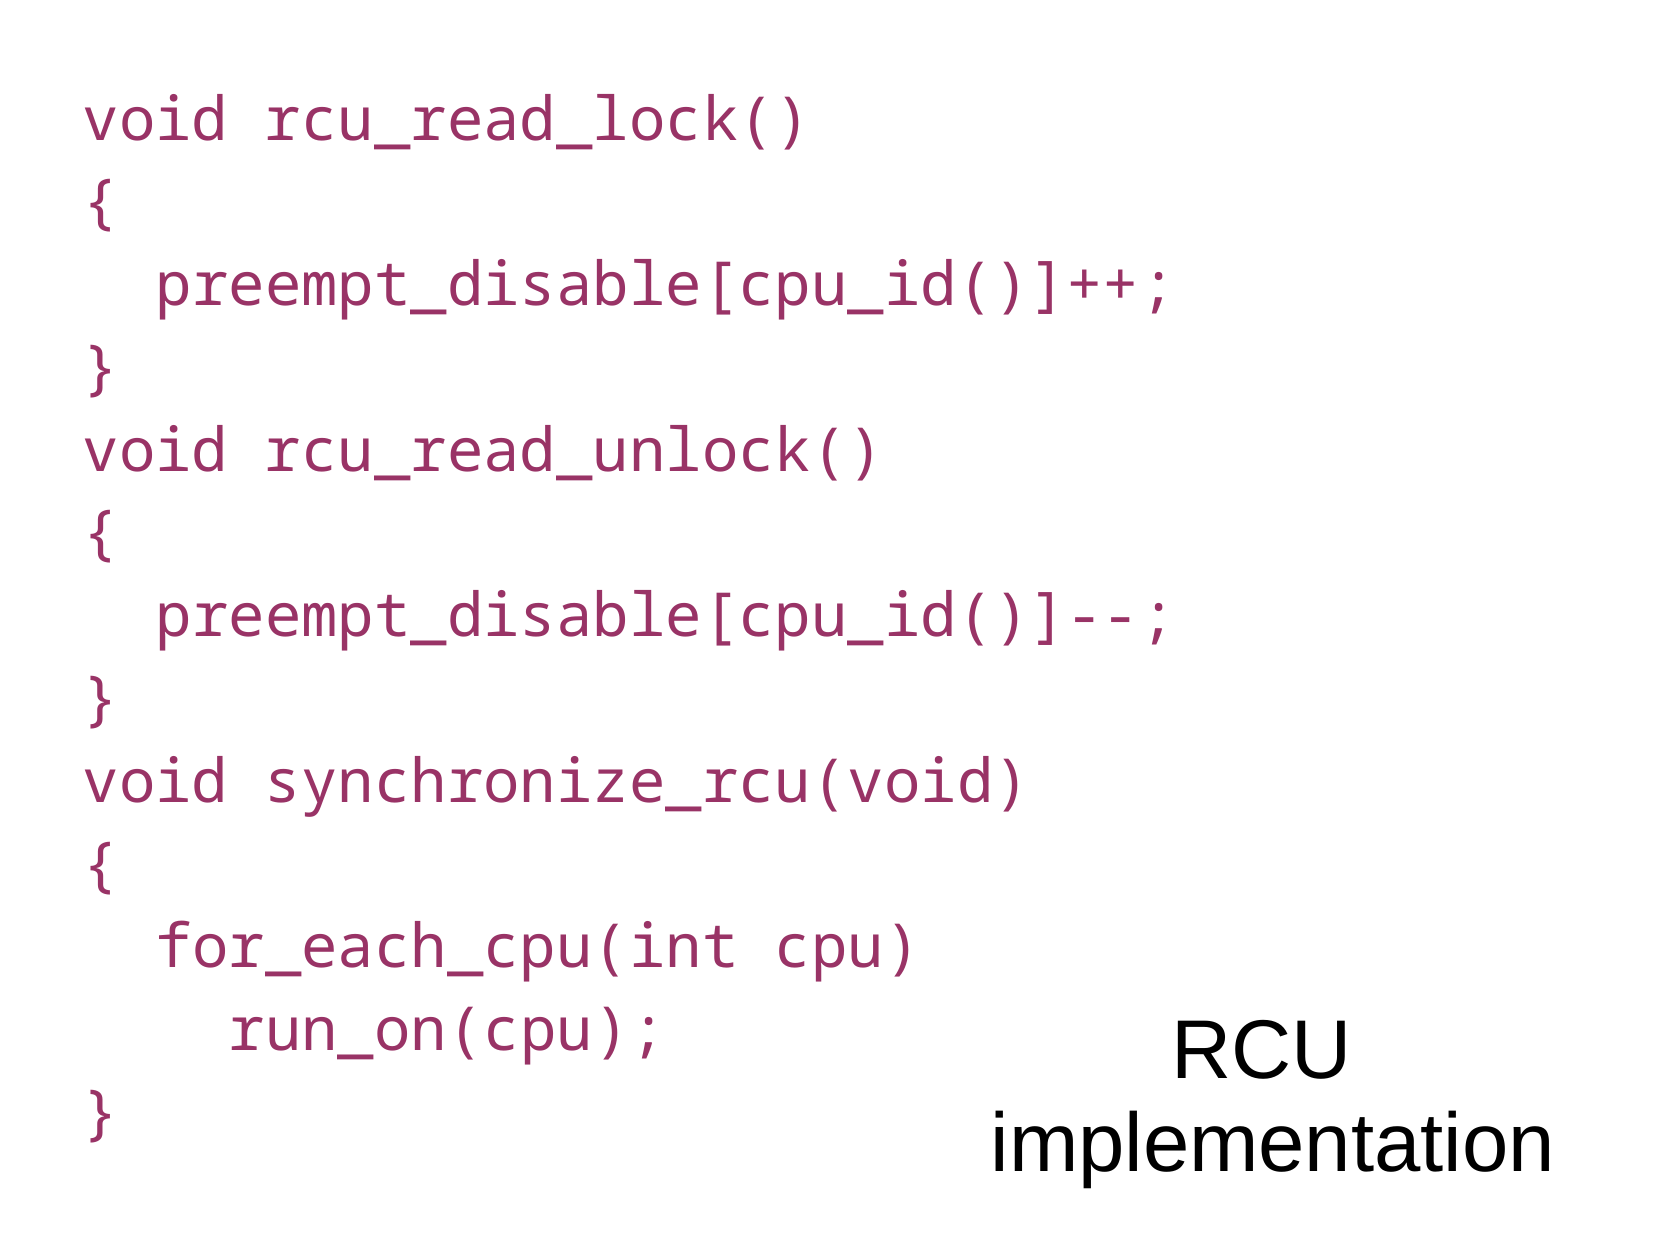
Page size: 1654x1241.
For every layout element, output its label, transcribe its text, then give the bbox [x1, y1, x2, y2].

title RCU implementation [937, 992, 1609, 1201]
list void rcu_read_lock() { preempt_disable[cpu_id()]++; } void rcu_read_unlock() { preempt_disable[cpu_id()]--; } void synchronize_rcu(void) { for_each_cpu(int cpu) run_on(cpu); } [82, 75, 1571, 1163]
